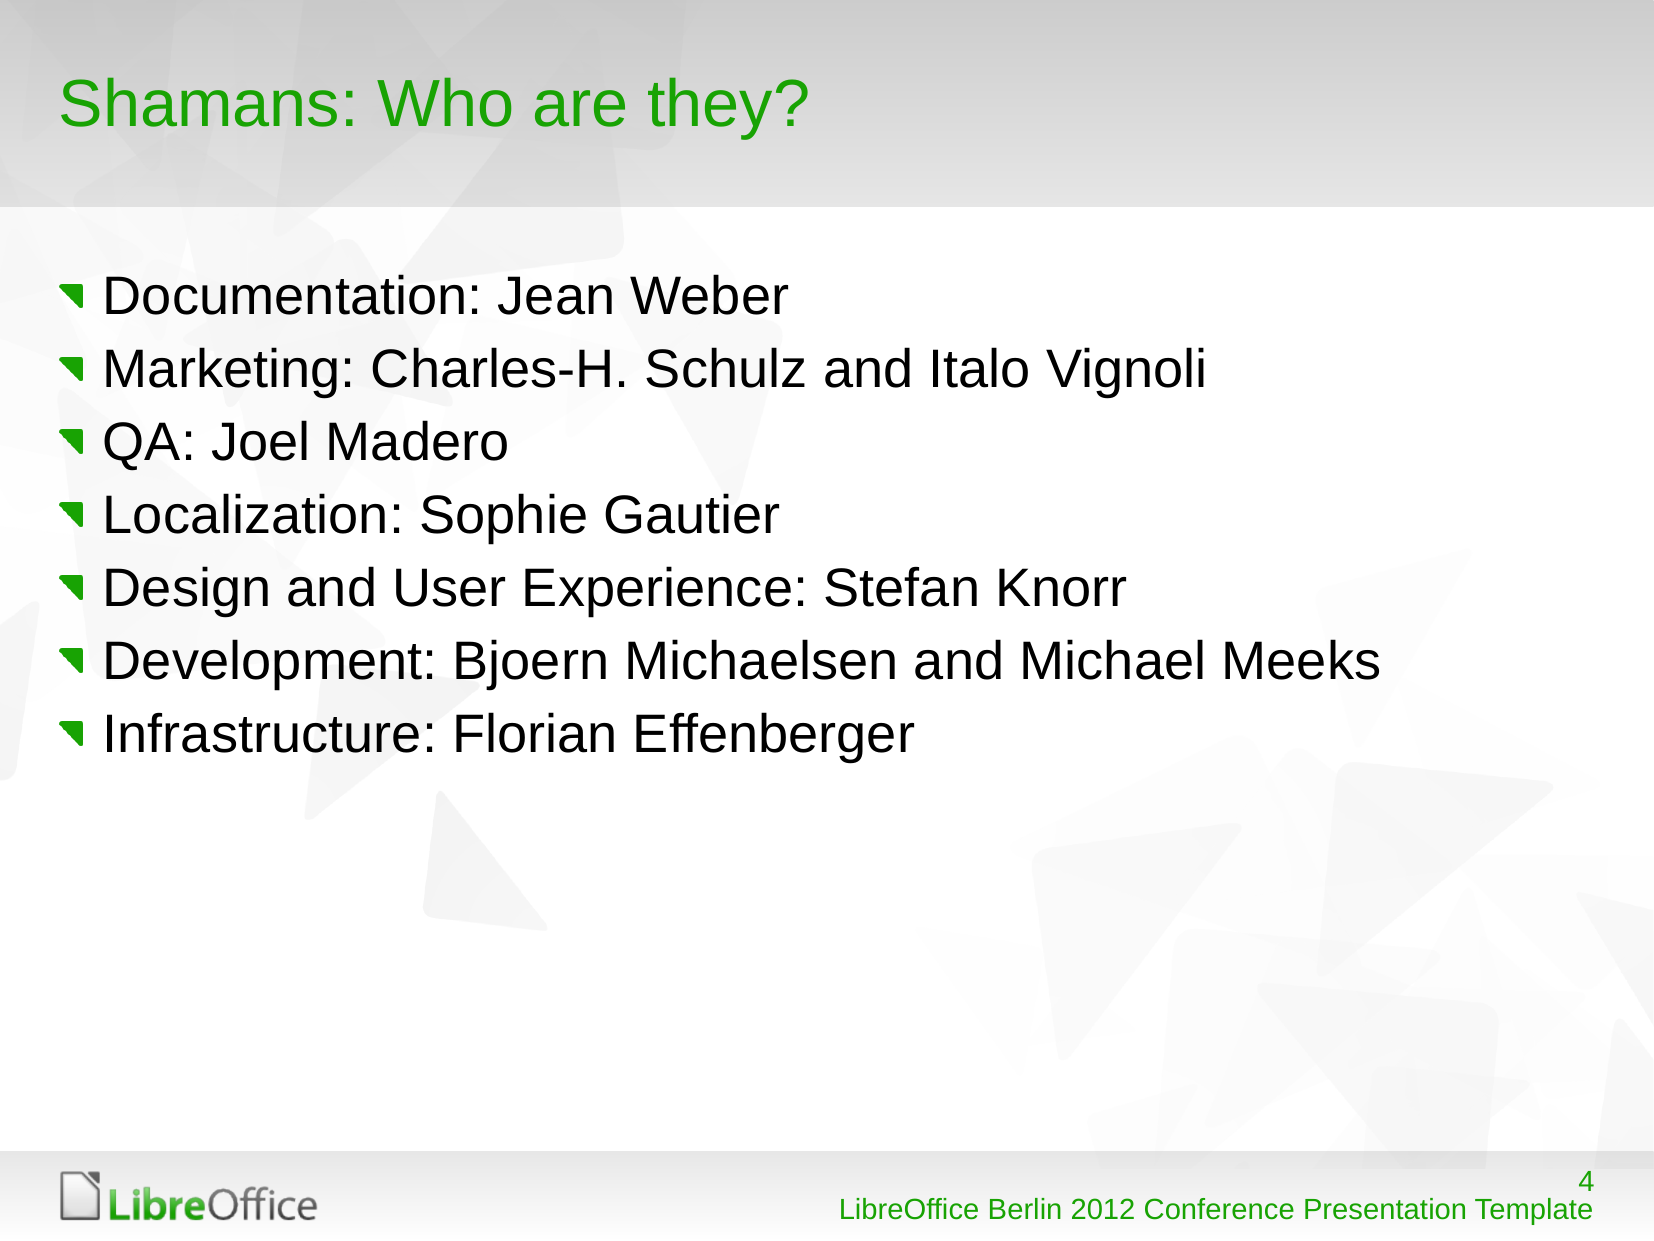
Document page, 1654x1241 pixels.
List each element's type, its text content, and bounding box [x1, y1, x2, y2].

title Shamans: Who are they? [59, 29, 1595, 178]
picture [0, 0, 783, 931]
picture [915, 548, 1654, 1169]
list Documentation: Jean Weber Marketing: Charles-H. Schulz and Italo Vignoli QA: Joel Madero Localization: Sophie Gautier Design and User Experience: Stefan Knorr Development: Bjoern Michaelsen and Michael Meeks Infrastructure: Florian Effenberger [59, 265, 1595, 1114]
picture [41, 1152, 337, 1240]
